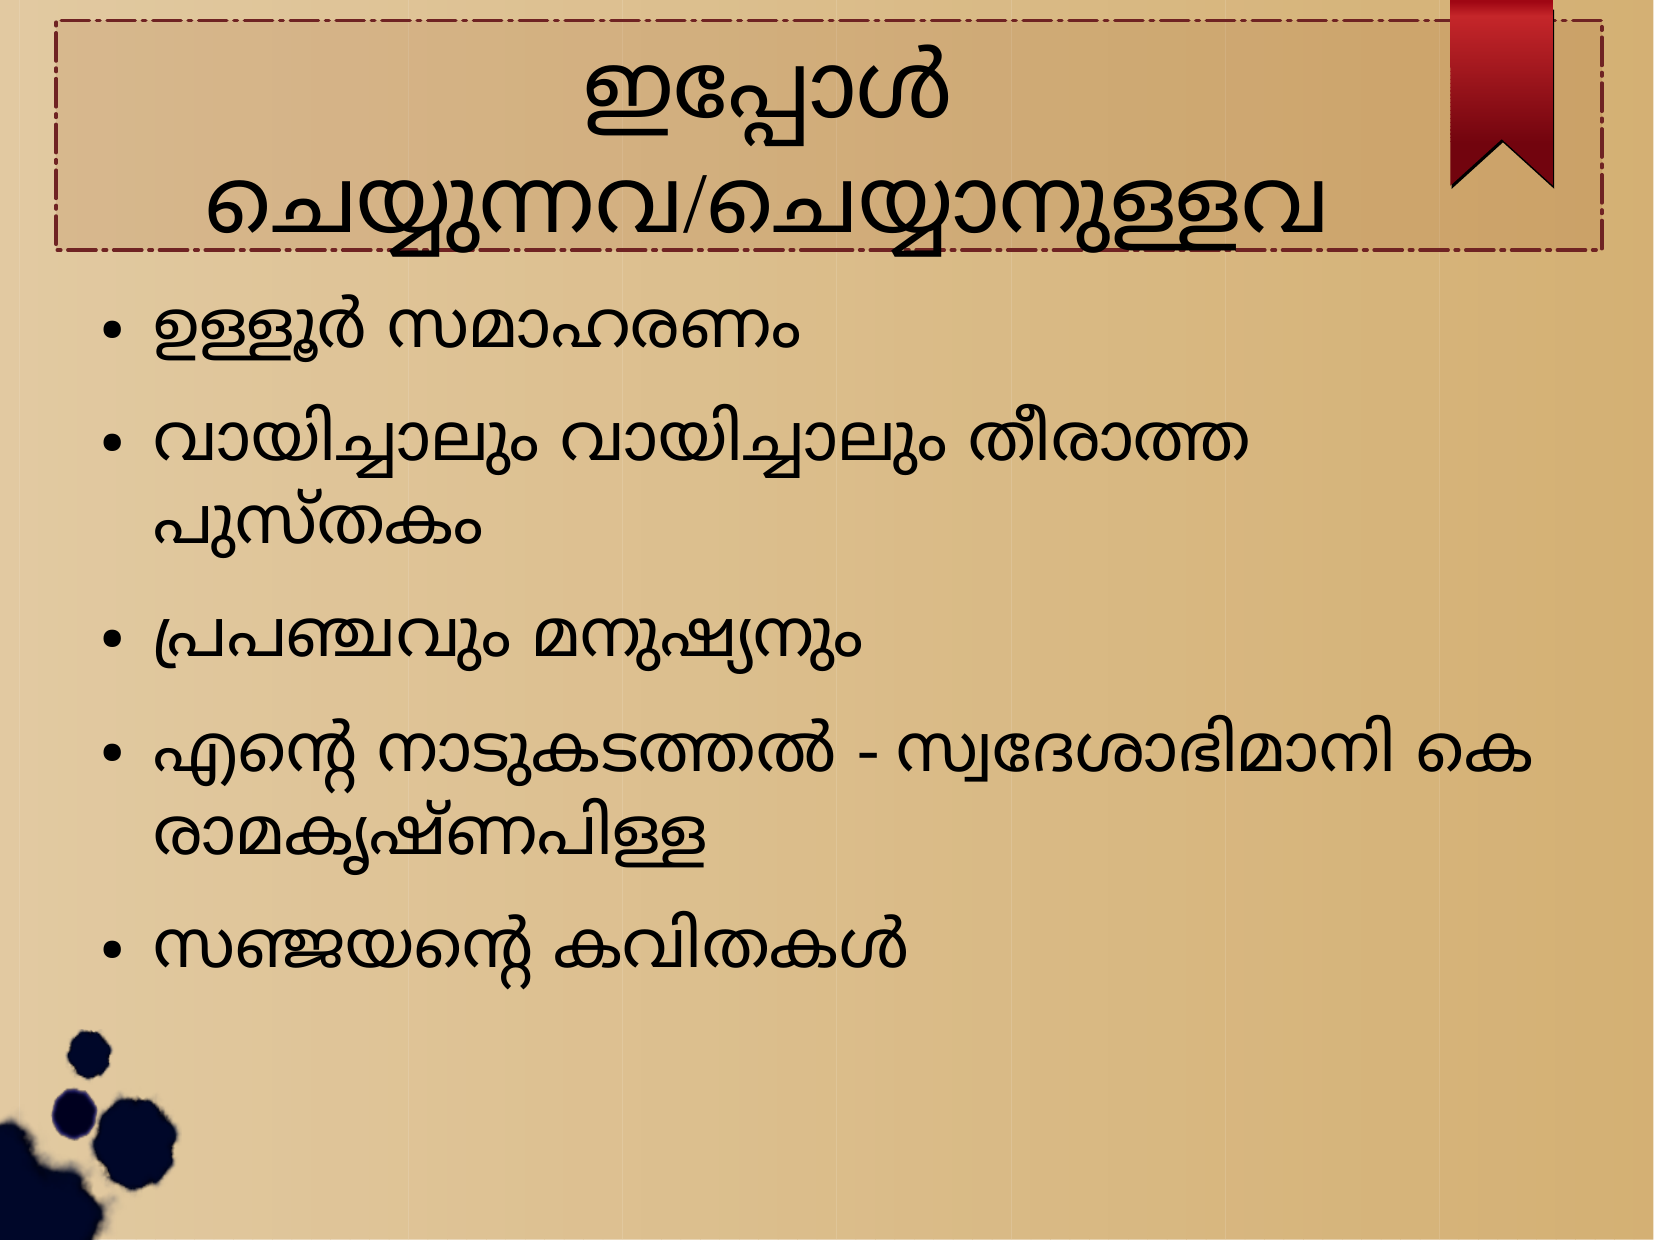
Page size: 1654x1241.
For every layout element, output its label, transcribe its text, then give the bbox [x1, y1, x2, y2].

title ഇപ്പോൾ ചെയ്യുന്നവ/ചെയ്യാനുള്ളവ [82, 49, 1453, 257]
list ഉള്ളൂർ സമാഹരണം വായിച്ചാലും വായിച്ചാലും തീരാത്ത പുസ്തകം പ്രപഞ്ചവും മനുഷ്യനും എന്റെ നാടുകടത്തൽ - സ്വദേശാഭിമാനി കെ രാമകൃഷ്ണപിള്ള സഞ്ജയന്റെ കവിതകൾ [82, 290, 1538, 1010]
